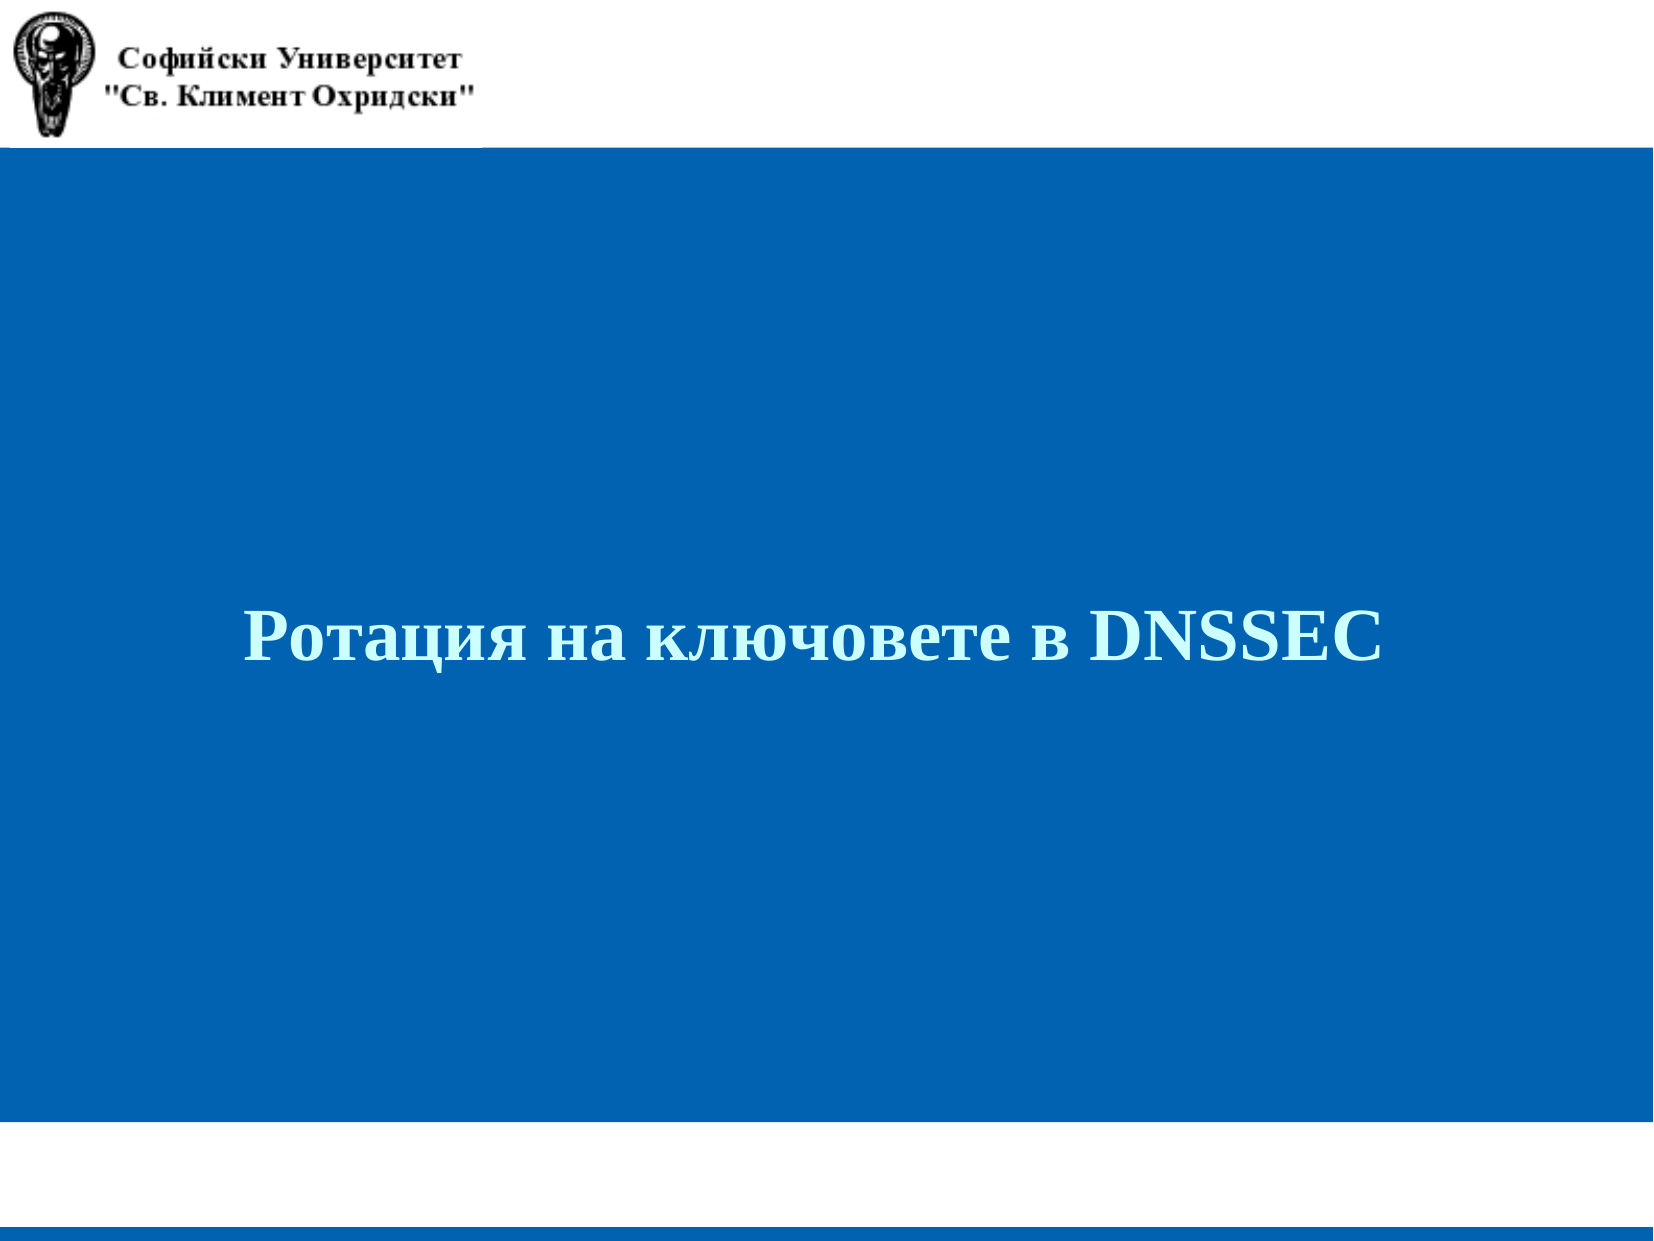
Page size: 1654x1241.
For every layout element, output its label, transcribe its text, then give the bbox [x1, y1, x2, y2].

picture [10, 0, 482, 148]
text_box Ротация на ключовете в DNSSEC [0, 147, 1653, 1123]
